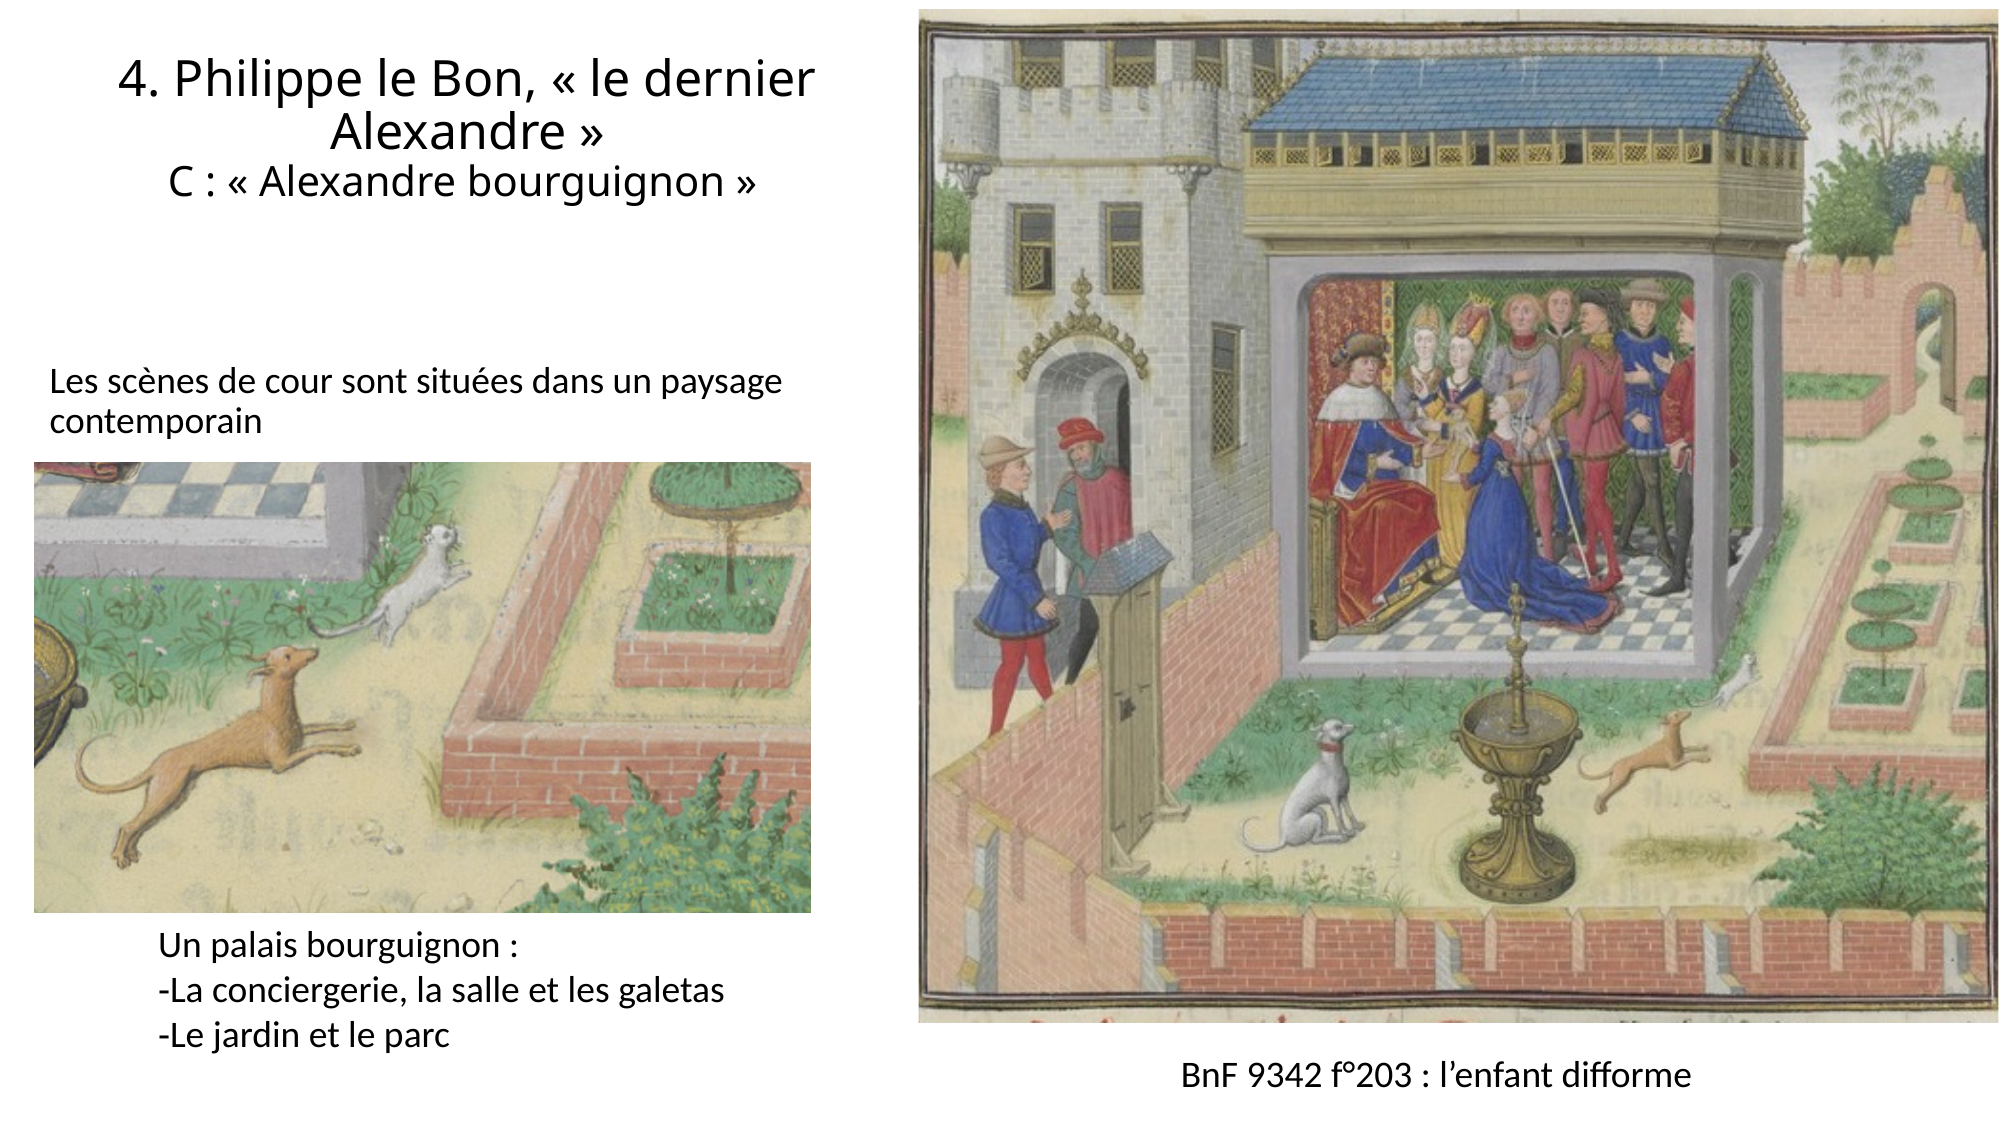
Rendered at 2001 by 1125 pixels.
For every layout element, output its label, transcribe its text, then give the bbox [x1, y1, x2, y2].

title 4. Philippe le Bon, « le dernier Alexandre » C : « Alexandre bourguignon » [16, 20, 920, 239]
picture [918, 9, 1999, 1024]
text_box Un palais bourguignon : La conciergerie, la salle et les galetas Le jardin et le parc [143, 913, 1143, 1063]
list Les scènes de cour sont situées dans un paysage contemporain [34, 353, 836, 506]
text_box BnF 9342 f°203 : l’enfant difforme [1165, 1042, 1715, 1103]
picture [34, 462, 811, 913]
